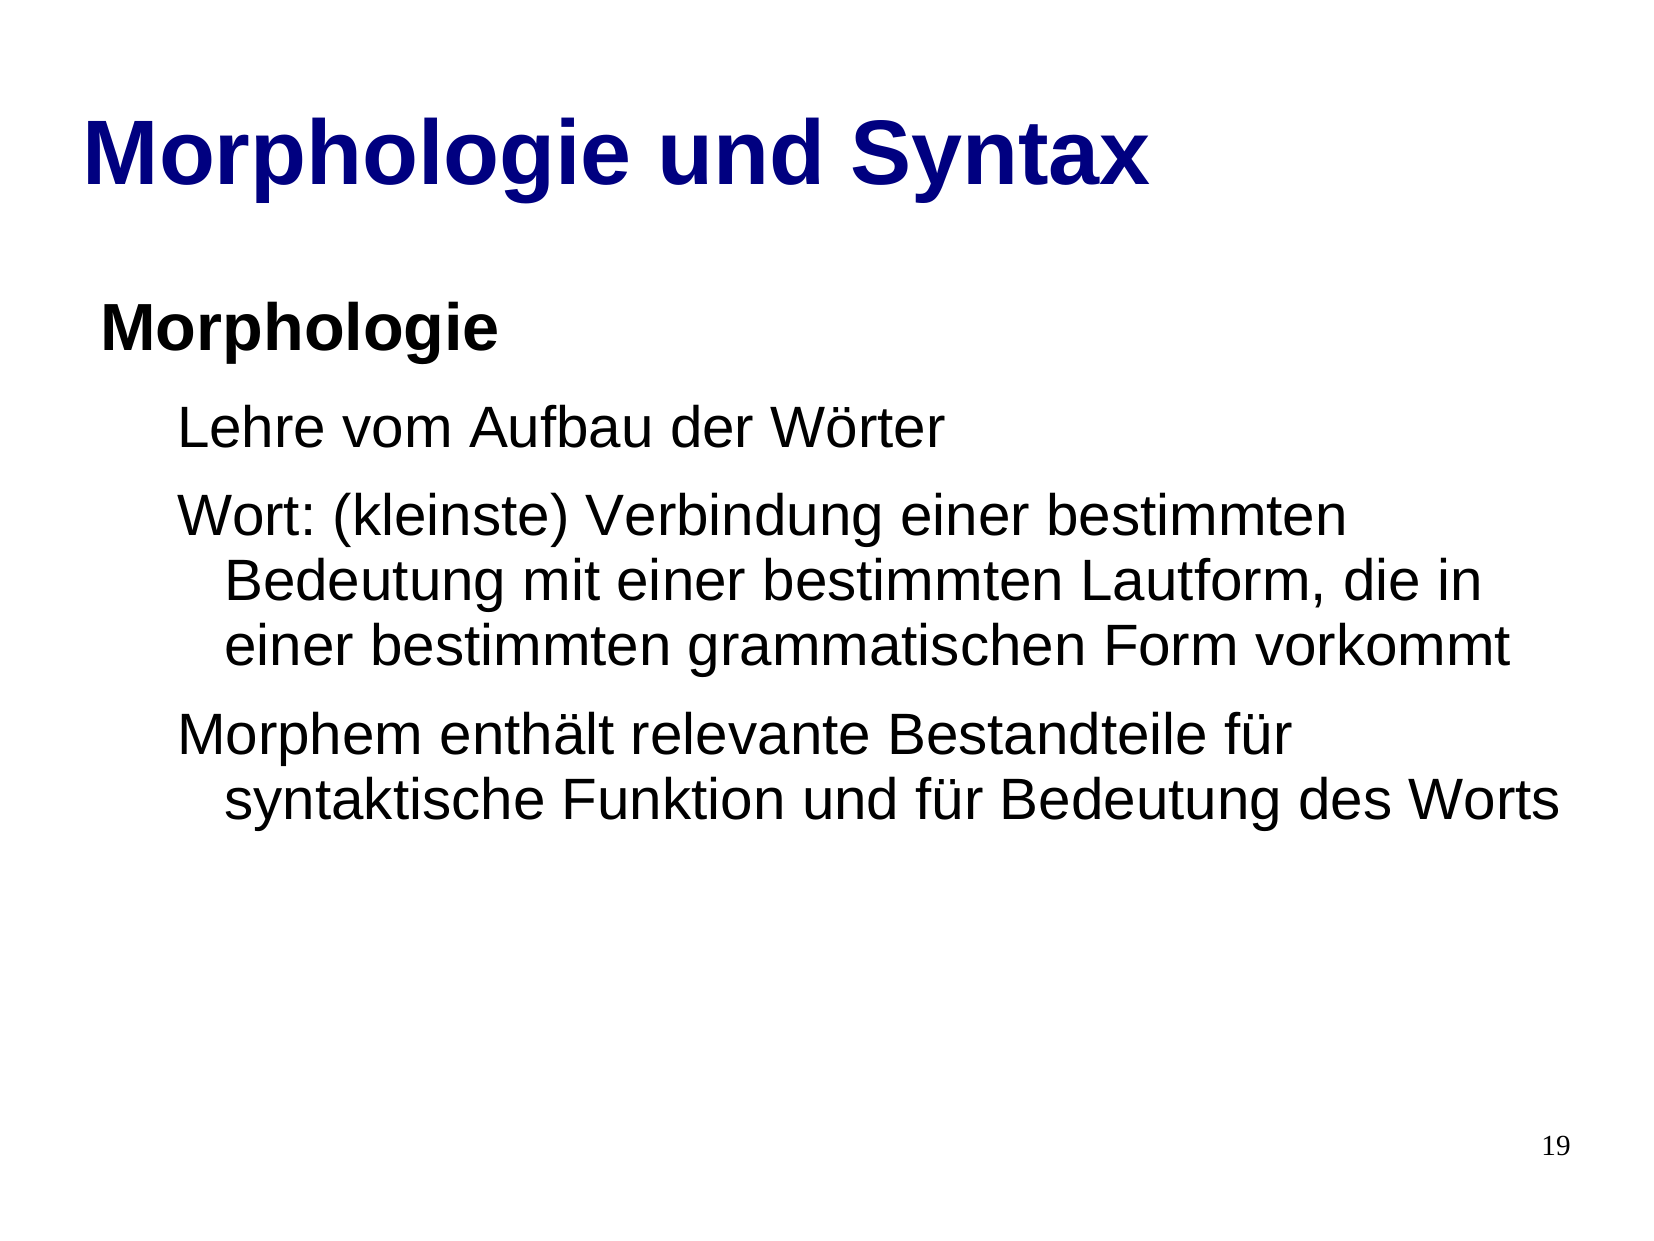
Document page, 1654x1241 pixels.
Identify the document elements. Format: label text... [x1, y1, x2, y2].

title Morphologie und Syntax [82, 49, 1571, 257]
list Morphologie Lehre vom Aufbau der Wörter Wort: (kleinste) Verbindung einer bestimmten Bedeutung mit einer bestimmten Lautform, die in einer bestimmten grammatischen Form vorkommt Morphem enthält relevante Bestandteile für syntaktische Funktion und für Bedeutung des Worts [82, 290, 1571, 1094]
